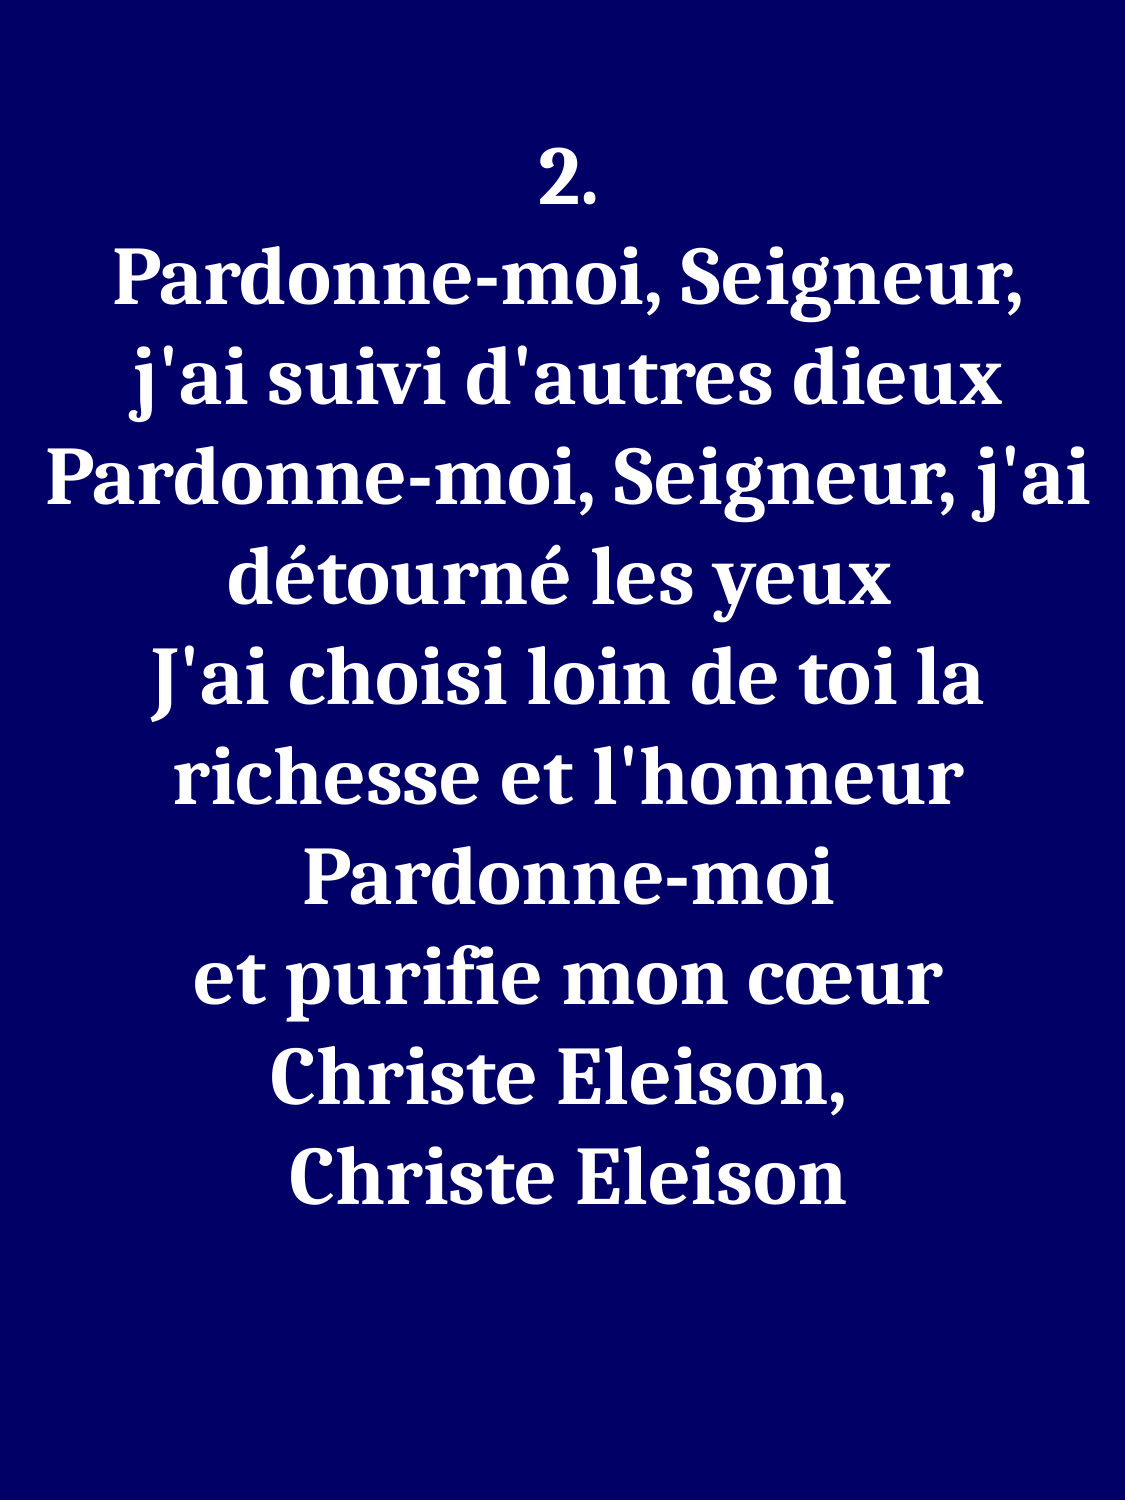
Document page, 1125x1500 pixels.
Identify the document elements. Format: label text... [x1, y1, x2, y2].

text_box 2. Pardonne-moi, Seigneur, j'ai suivi d'autres dieux Pardonne-moi, Seigneur, j'ai détourné les yeux J'ai choisi loin de toi la richesse et l'honneur Pardonne-moi et purifie mon cœur Christe Eleison, Christe Eleison [6, 23, 1125, 1359]
